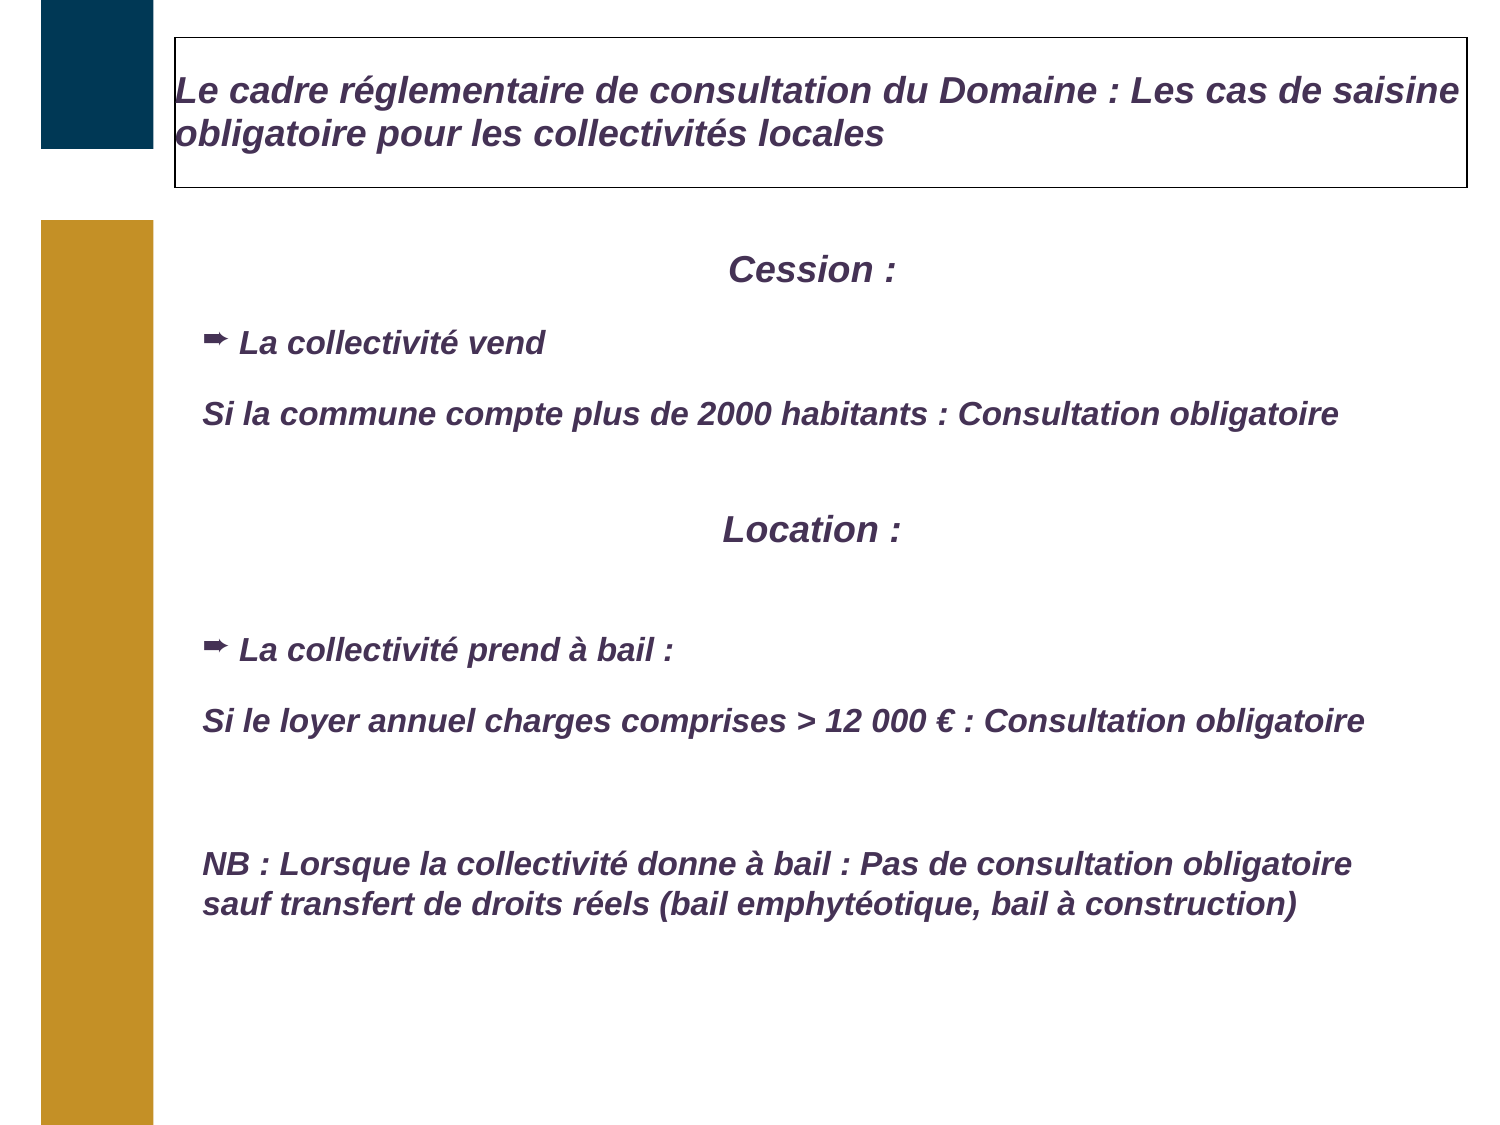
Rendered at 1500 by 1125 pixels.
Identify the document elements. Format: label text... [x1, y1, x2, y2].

text_box Le cadre réglementaire de consultation du Domaine : Les cas de saisine obligatoire pour les collectivités locales [174, 37, 1467, 188]
text_box Cession : La collectivité vend Si la commune compte plus de 2000 habitants : Consultation obligatoire Location : La collectivité prend à bail : Si le loyer annuel charges comprises > 12 000 € : Consultation obligatoire NB : Lorsque la collectivité donne à bail : Pas de consultation obligatoire sauf transfert de droits réels (bail emphytéotique, bail à construction) [187, 237, 1438, 1001]
